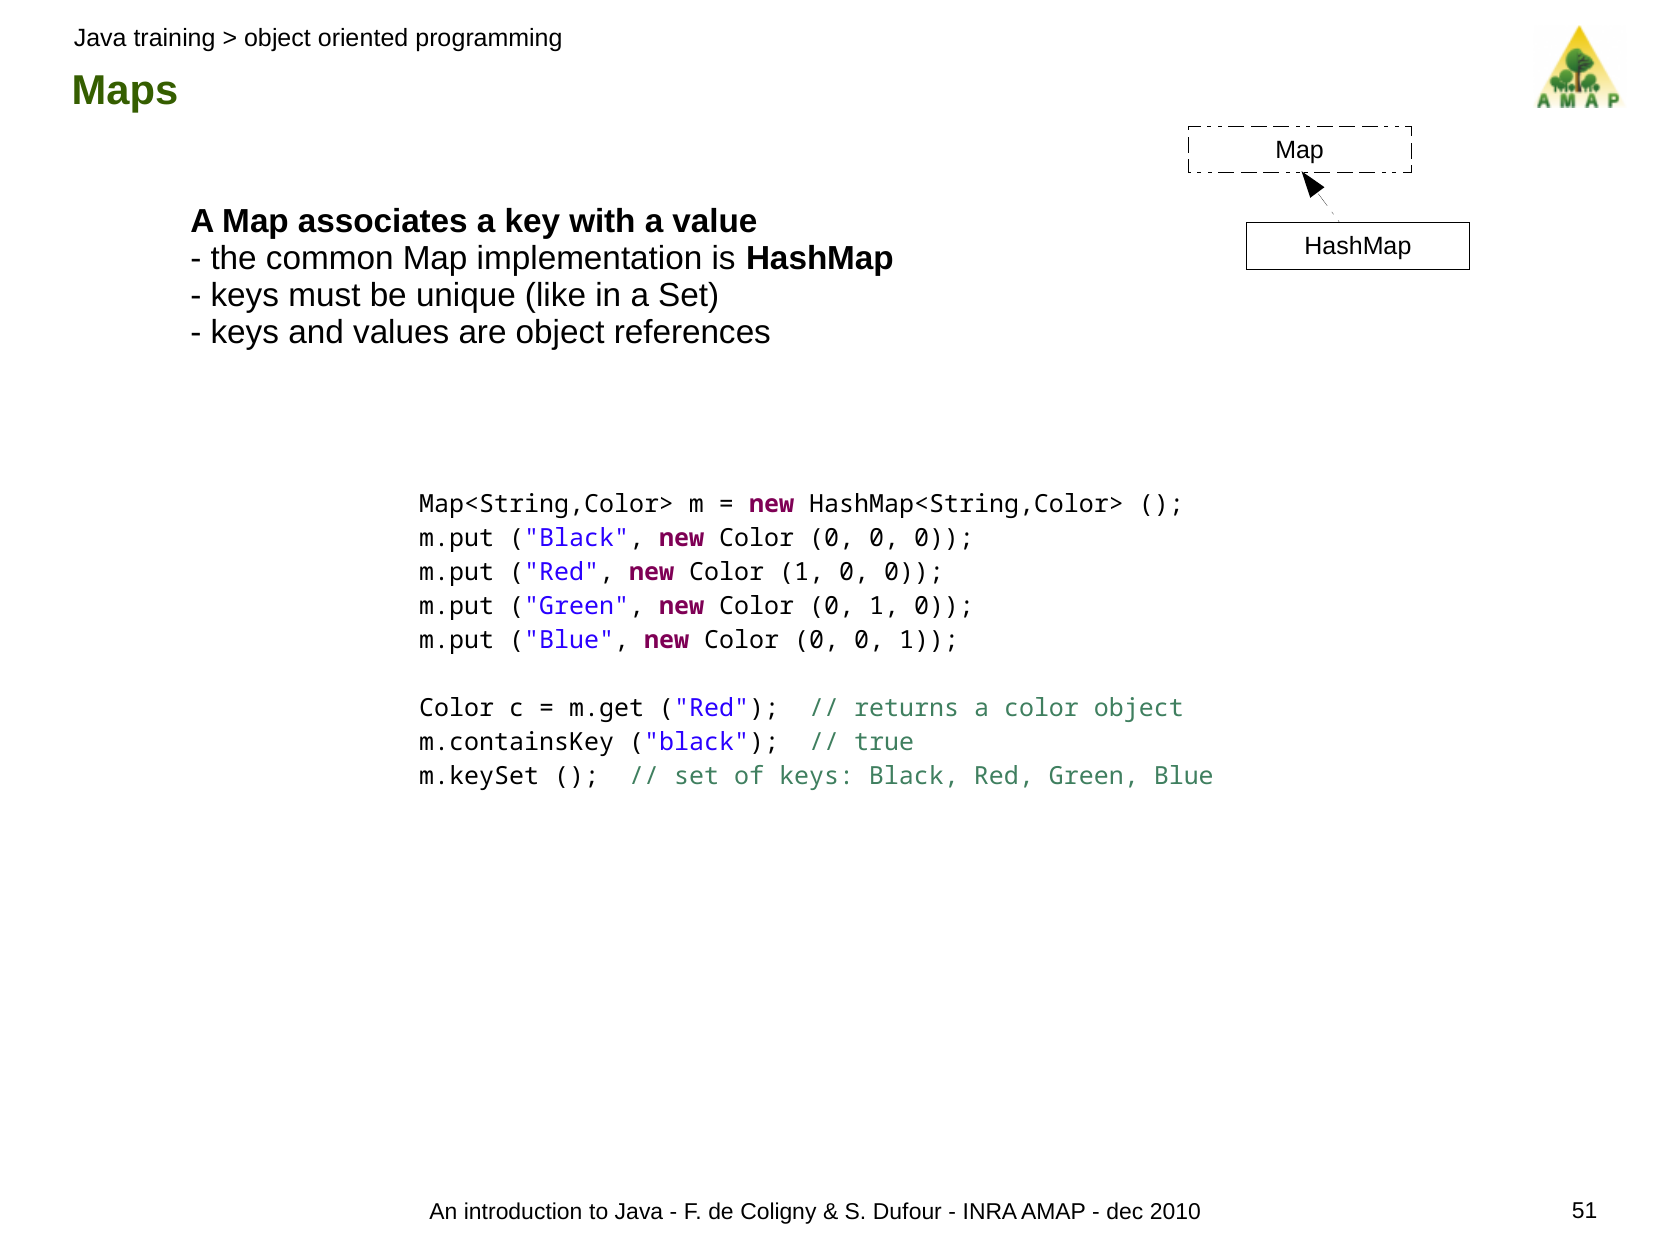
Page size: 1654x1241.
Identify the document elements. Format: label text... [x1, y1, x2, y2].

text_box Maps [56, 59, 1513, 121]
picture [1533, 25, 1627, 108]
text_box A Map associates a key with a value - the common Map implementation is HashMap - keys must be unique (like in a Set) - keys and values are object references [175, 194, 1021, 358]
text_box Map [1188, 126, 1412, 173]
text_box Map<String,Color> m = new HashMap<String,Color> (); m.put ("Black", new Color (0, 0, 0)); m.put ("Red", new Color (1, 0, 0)); m.put ("Green", new Color (0, 1, 0)); m.put ("Blue", new Color (0, 0, 1)); Color c = m.get ("Red"); // returns a color object m.containsKey ("black"); // true m.keySet (); // set of keys: Black, Red, Green, Blue [404, 478, 1392, 757]
text_box Java training > object oriented programming [59, 16, 1004, 60]
text_box HashMap [1246, 222, 1470, 270]
